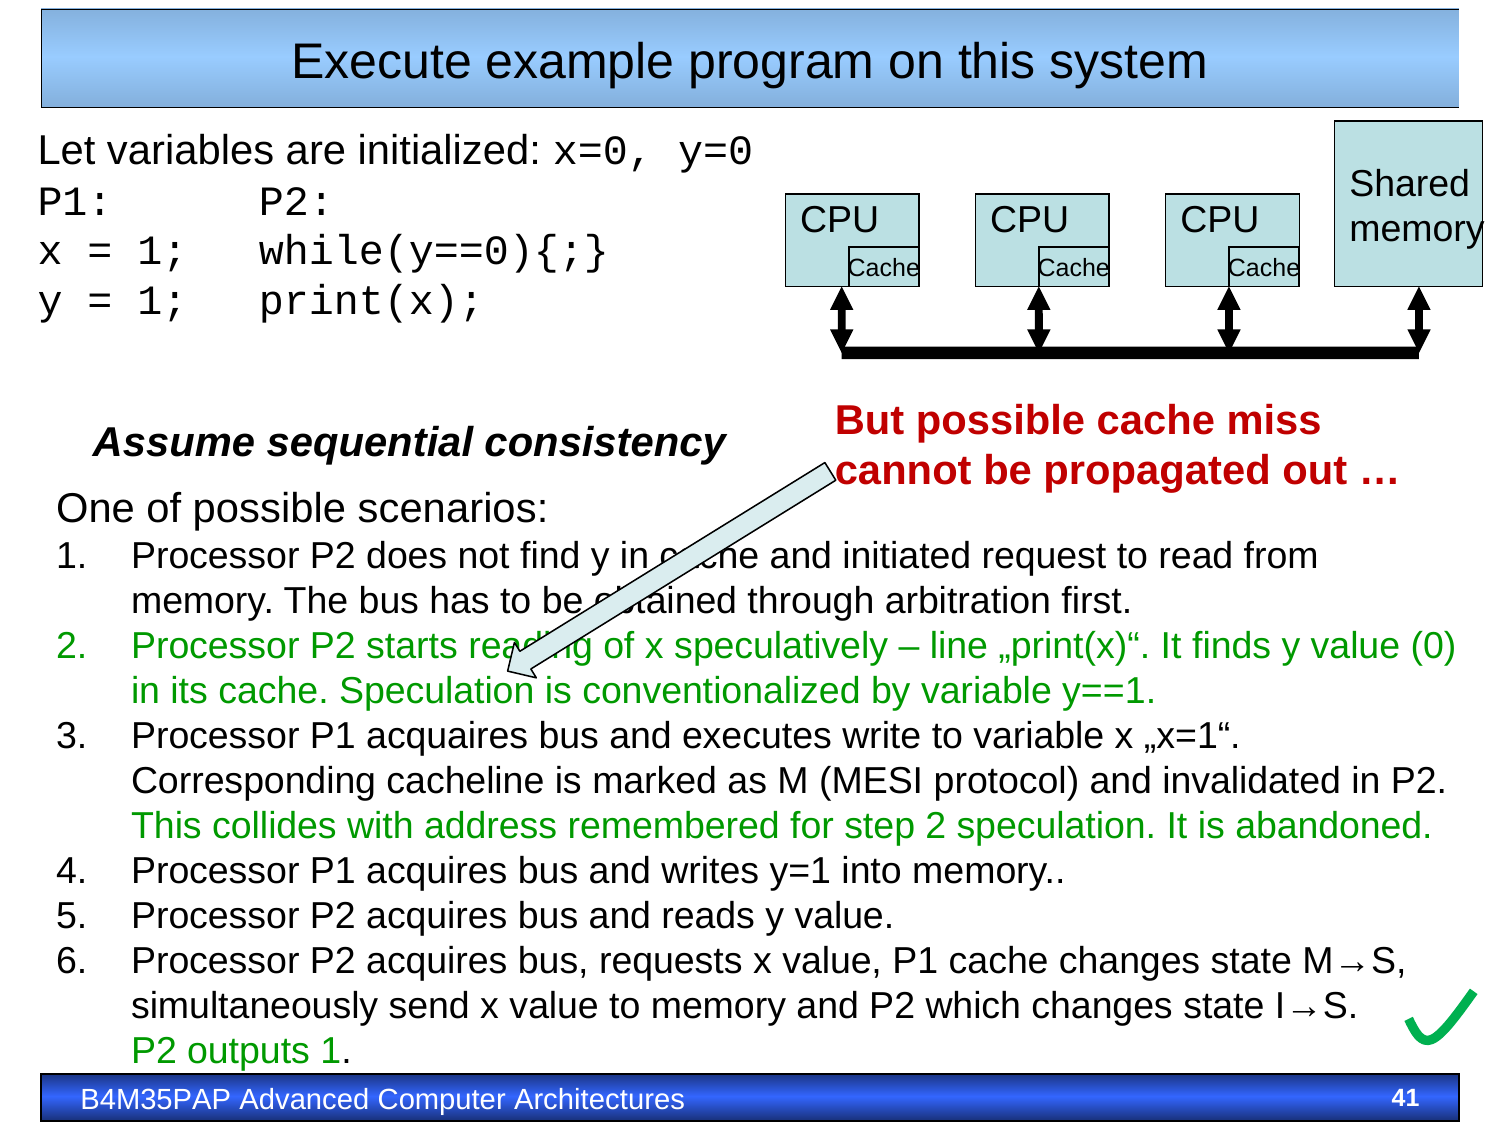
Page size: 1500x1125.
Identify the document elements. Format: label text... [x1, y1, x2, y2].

title Execute example program on this system [41, 8, 1459, 108]
text_box Assume sequential consistency [78, 407, 753, 473]
text_box One of possible scenarios: Processor P2 does not find y in cache and initiated request to read from memory. The bus has to be obtained through arbitration first. Processor P2 starts reading of x speculatively – line „print(x)“. It finds y value (0) in its cache. Speculation is conventionalized by variable y==1. Processor P1 acquaires bus and executes write to variable x „x=1“. Corresponding cacheline is marked as M (MESI protocol) and invalidated in P2. This collides with address remembered for step 2 speculation. It is abandoned. Processor P1 acquires bus and writes y=1 into memory.. Processor P2 acquires bus and reads y value. Processor P2 acquires bus, requests x value, P1 cache changes state M→S, simultaneously send x value to memory and P2 which changes state I→S. P2 outputs 1. [41, 473, 1483, 1079]
text_box CPU [1043, 193, 1110, 246]
text_box Cache [1228, 246, 1300, 287]
text_box But possible cache miss cannot be propagated out … [820, 385, 1473, 501]
text_box Cache [1043, 246, 1110, 287]
text_box [507, 465, 820, 678]
text_box Shared memory [1334, 120, 1483, 287]
text_box Let variables are initialized: x=0, y=0 P1: P2: x = 1; while(y==0){;} y = 1; print(x); [22, 115, 1043, 331]
text_box CPU [1165, 193, 1300, 287]
